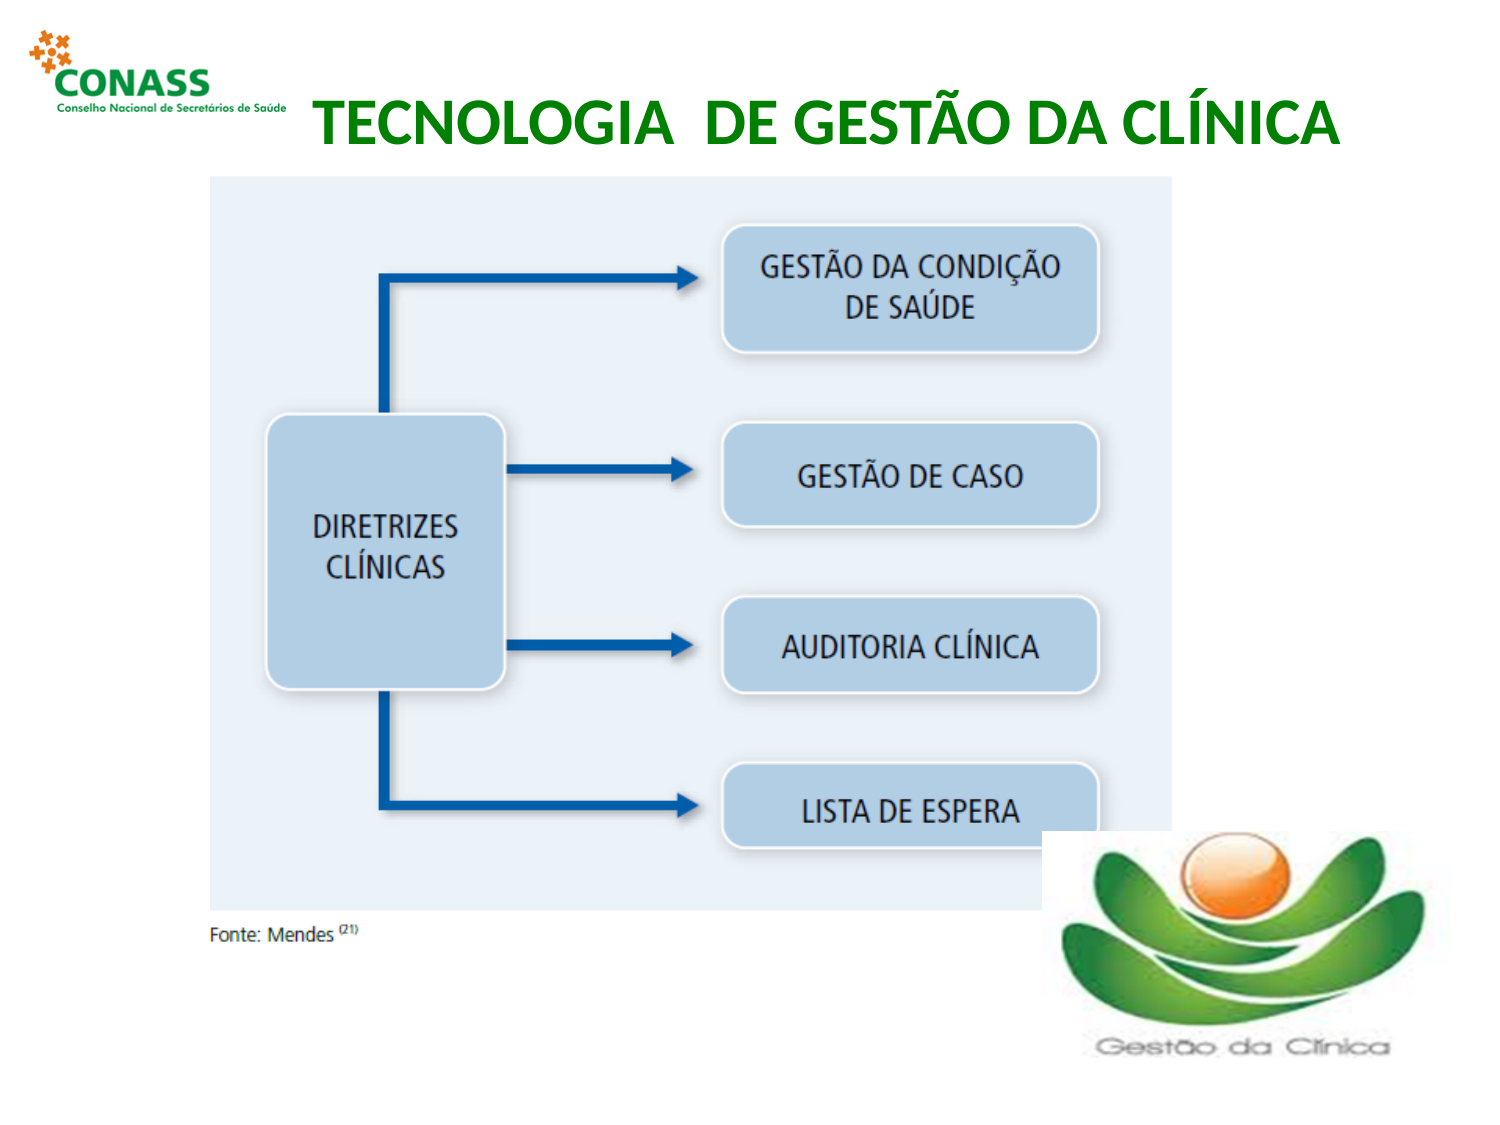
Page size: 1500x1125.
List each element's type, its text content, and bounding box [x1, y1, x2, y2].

picture [29, 30, 286, 112]
text_box TECNOLOGIA DE GESTÃO DA CLÍNICA [187, 70, 1468, 166]
picture [210, 175, 1452, 1058]
